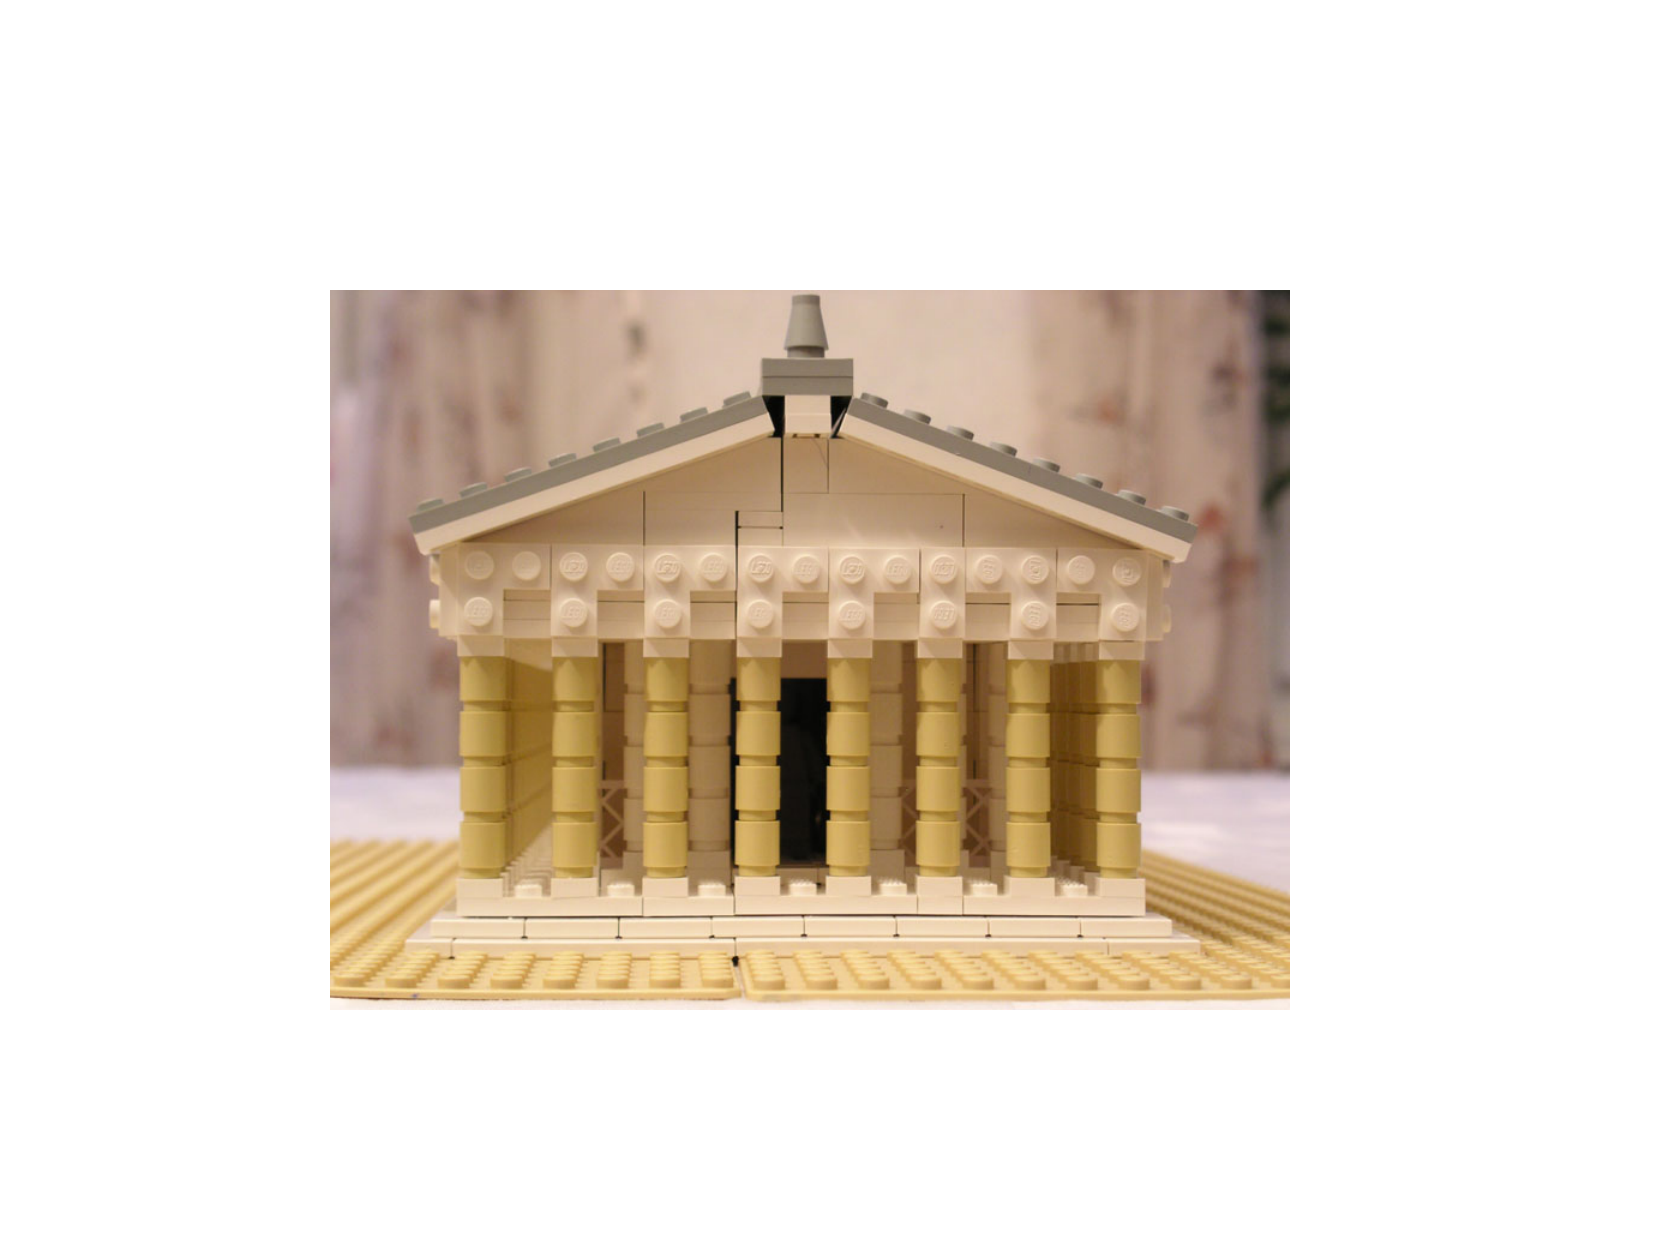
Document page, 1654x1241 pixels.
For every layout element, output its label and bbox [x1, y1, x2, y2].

picture [330, 290, 1290, 1010]
